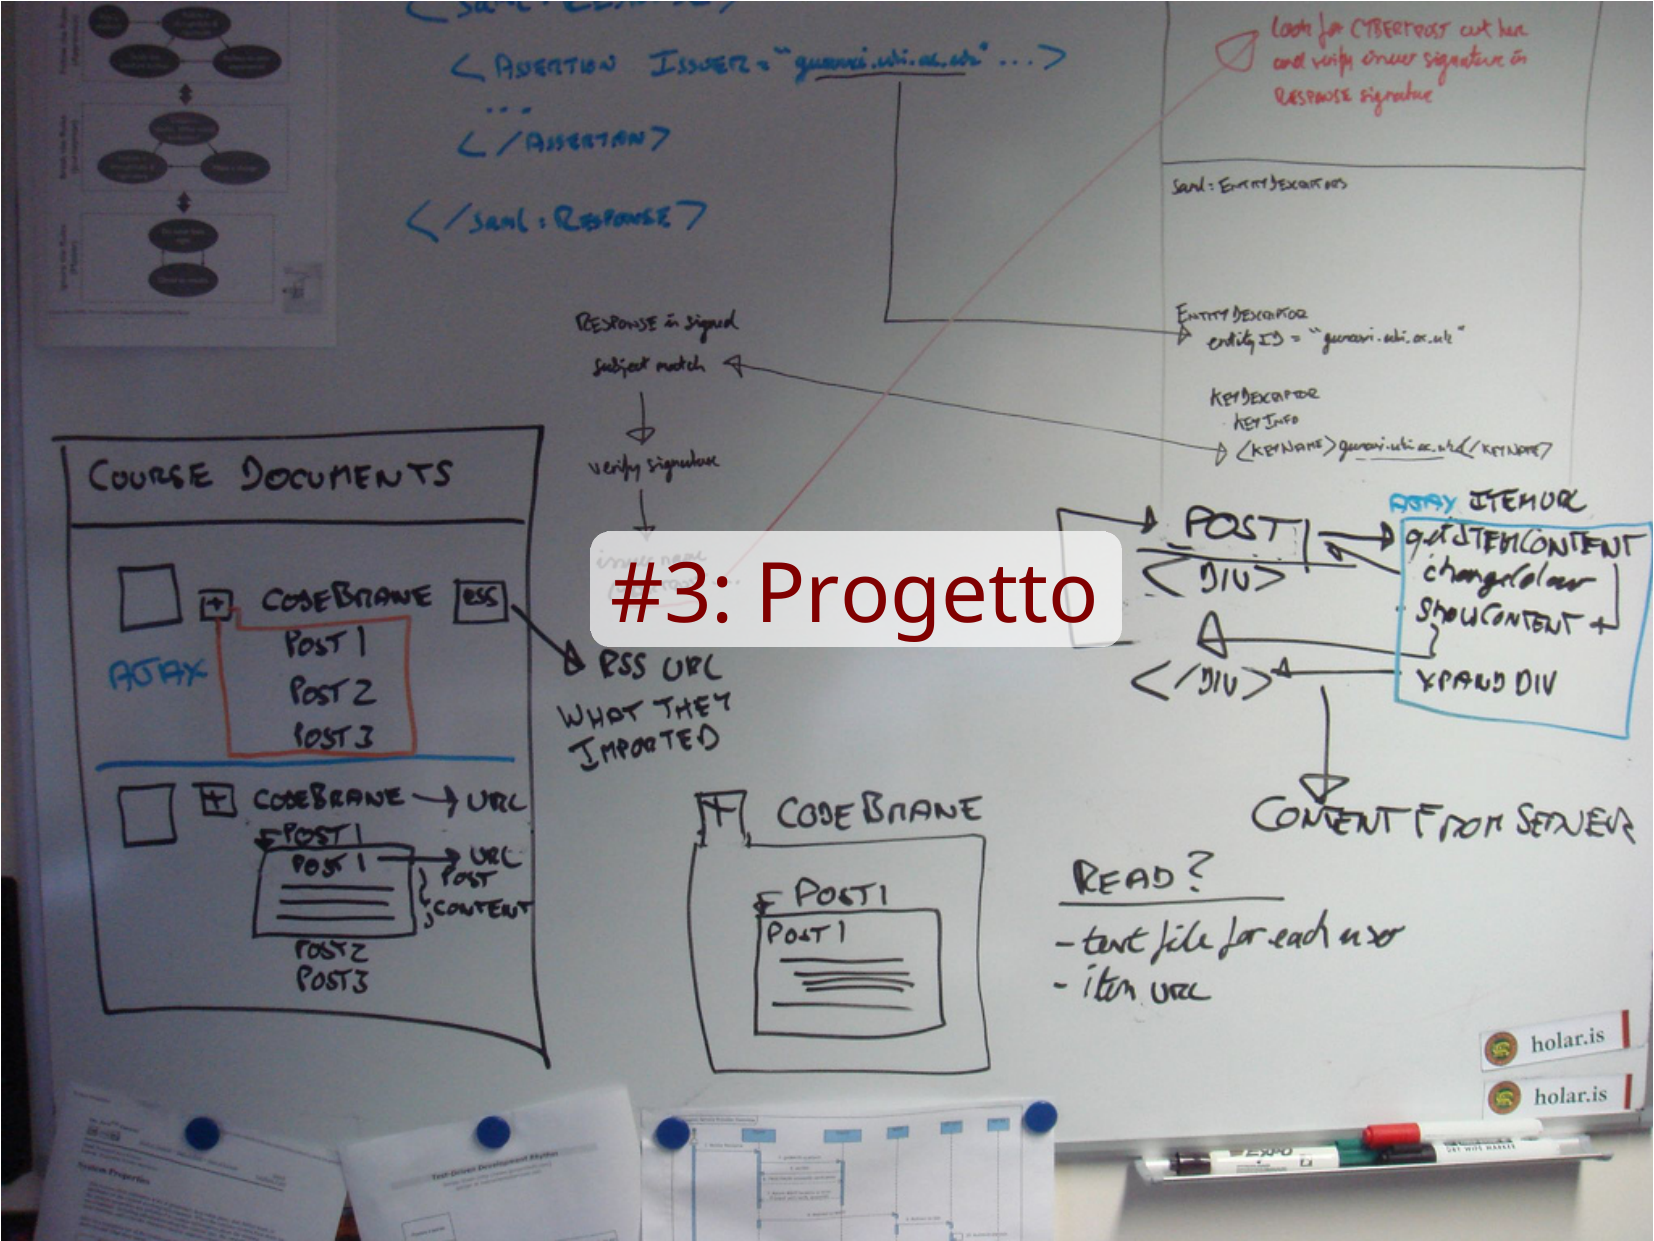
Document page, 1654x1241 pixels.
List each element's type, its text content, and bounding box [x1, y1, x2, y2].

picture [1, 1, 1653, 1241]
text_box #3: Progetto [590, 531, 1122, 647]
